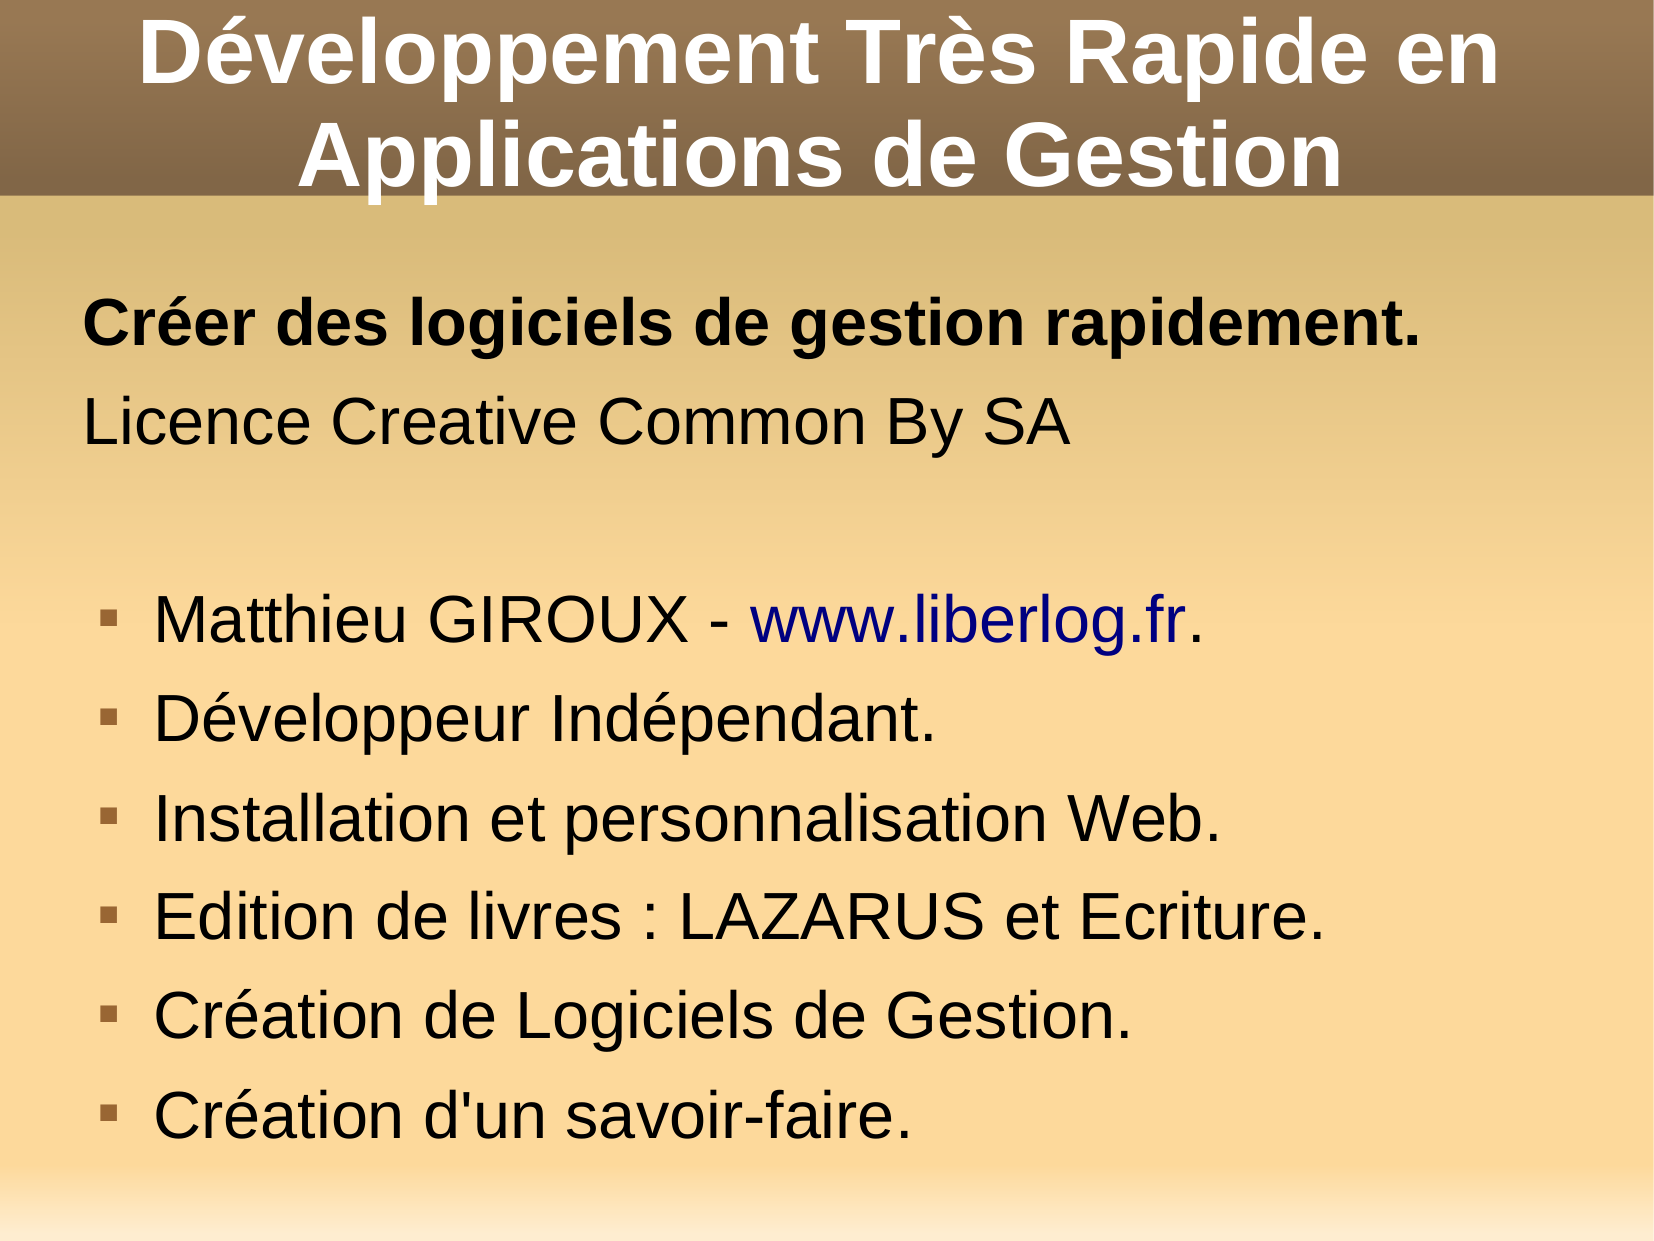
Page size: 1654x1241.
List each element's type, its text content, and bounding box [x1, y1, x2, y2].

title Développement Très Rapide en Applications de Gestion [76, 0, 1565, 208]
picture [0, 0, 1654, 1241]
list Créer des logiciels de gestion rapidement. Licence Creative Common By SA Matthieu GIROUX - www.liberlog.fr. Développeur Indépendant. Installation et personnalisation Web. Edition de livres : LAZARUS et Ecriture. Création de Logiciels de Gestion. Création d'un savoir-faire. [82, 290, 1571, 1241]
